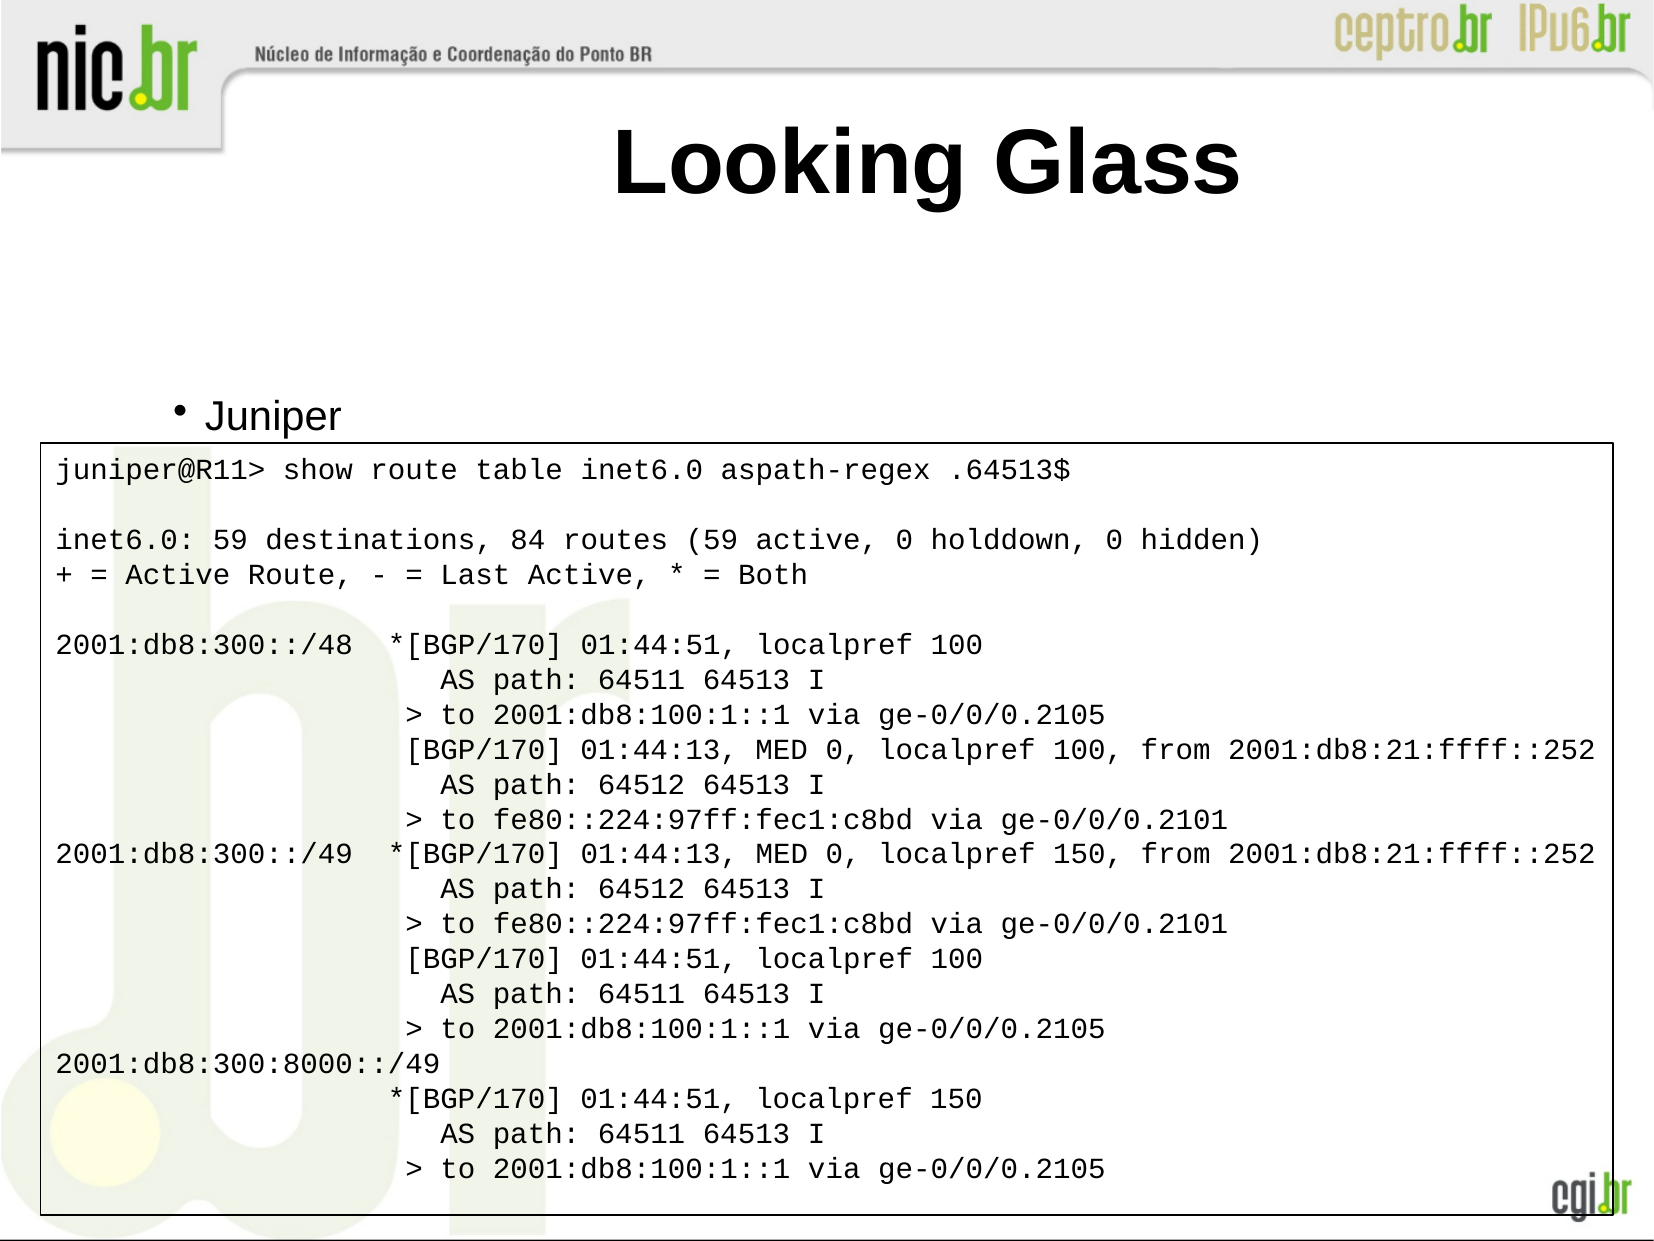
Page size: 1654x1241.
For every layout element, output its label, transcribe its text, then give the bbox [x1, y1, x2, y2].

picture [0, 0, 1654, 1241]
text_box juniper@R11> show route table inet6.0 aspath-regex .64513$ inet6.0: 59 destinations, 84 routes (59 active, 0 holddown, 0 hidden) + = Active Route, - = Last Active, * = Both 2001:db8:300::/48 *[BGP/170] 01:44:51, localpref 100 AS path: 64511 64513 I > to 2001:db8:100:1::1 via ge-0/0/0.2105 [BGP/170] 01:44:13, MED 0, localpref 100, from 2001:db8:21:ffff::252 AS path: 64512 64513 I > to fe80::224:97ff:fec1:c8bd via ge-0/0/0.2101 2001:db8:300::/49 *[BGP/170] 01:44:13, MED 0, localpref 150, from 2001:db8:21:ffff::252 AS path: 64512 64513 I > to fe80::224:97ff:fec1:c8bd via ge-0/0/0.2101 [BGP/170] 01:44:51, localpref 100 AS path: 64511 64513 I > to 2001:db8:100:1::1 via ge-0/0/0.2105 2001:db8:300:8000::/49 *[BGP/170] 01:44:51, localpref 150 AS path: 64511 64513 I > to 2001:db8:100:1::1 via ge-0/0/0.2105 [40, 442, 1613, 1215]
text_box Looking Glass [189, 97, 1654, 216]
text_box Juniper [126, 378, 1528, 442]
